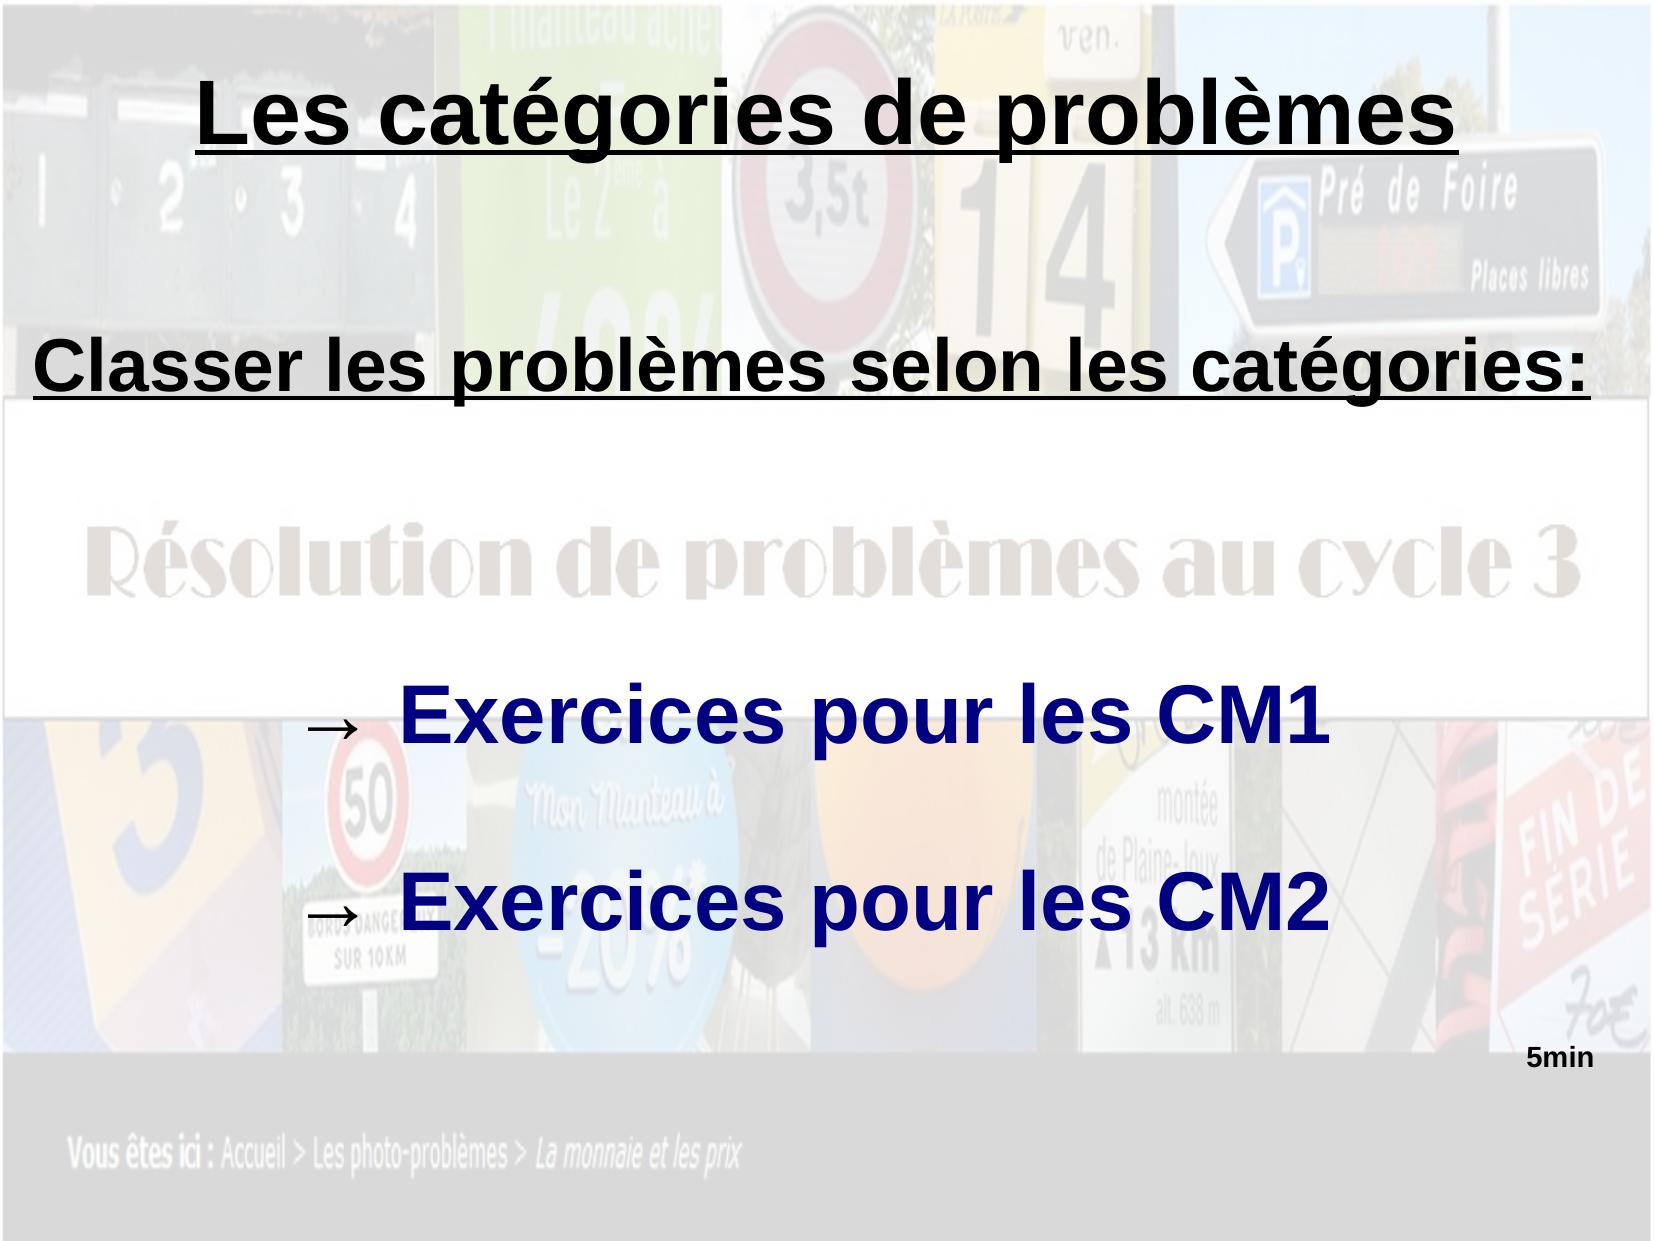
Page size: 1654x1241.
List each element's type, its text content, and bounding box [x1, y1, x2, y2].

subtitle Classer les problèmes selon les catégories: → Exercices pour les CM1 → Exercices pour les CM2 5min [29, 265, 1595, 1132]
title Les catégories de problèmes [29, 49, 1625, 178]
